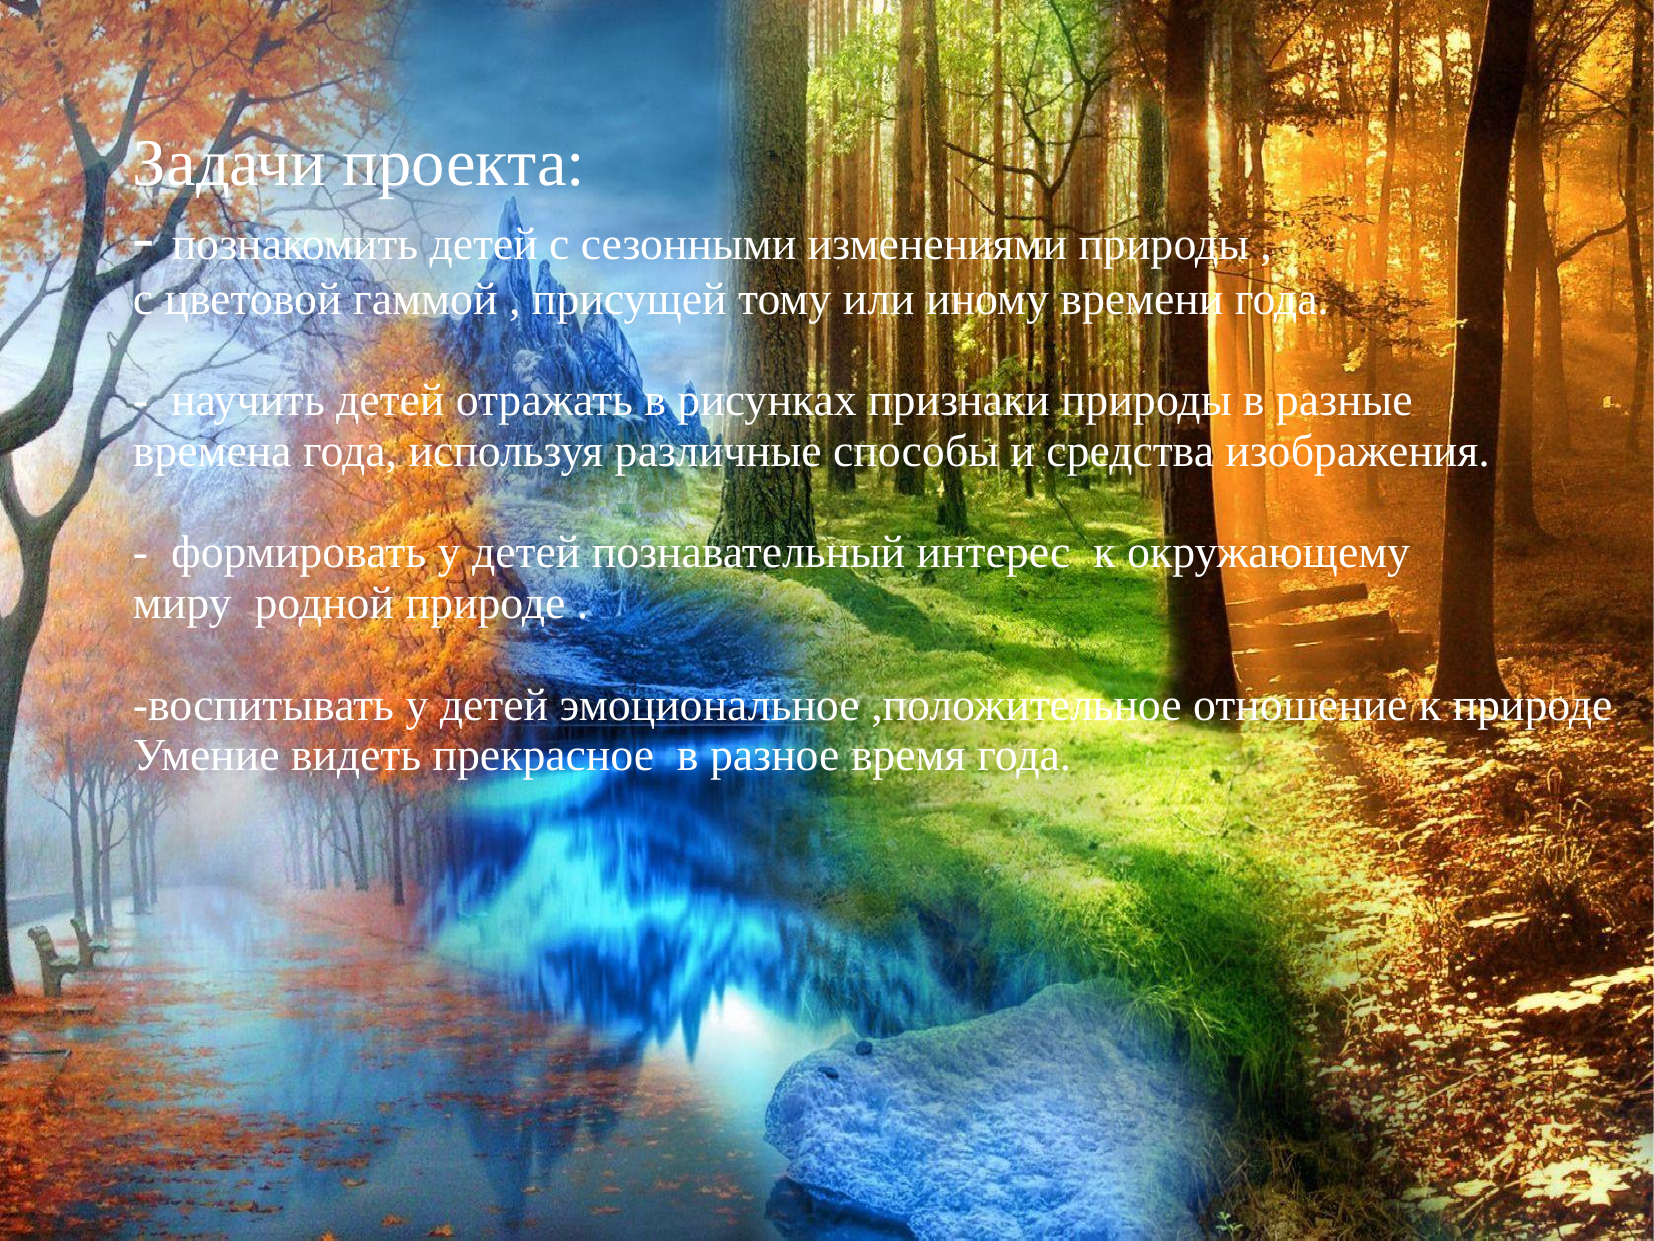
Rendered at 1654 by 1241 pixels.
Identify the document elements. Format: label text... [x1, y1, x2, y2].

picture [0, 0, 1654, 1241]
text_box Задачи проекта: - познакомить детей с сезонными изменениями природы , с цветовой гаммой , присущей тому или иному времени года. - научить детей отражать в рисунках признаки природы в разные времена года, используя различные способы и средства изображения. - формировать у детей познавательный интерес к окружающему миру родной природе . -воспитывать у детей эмоциональное ,положительное отношение к природе Умение видеть прекрасное в разное время года. [118, 118, 1642, 792]
